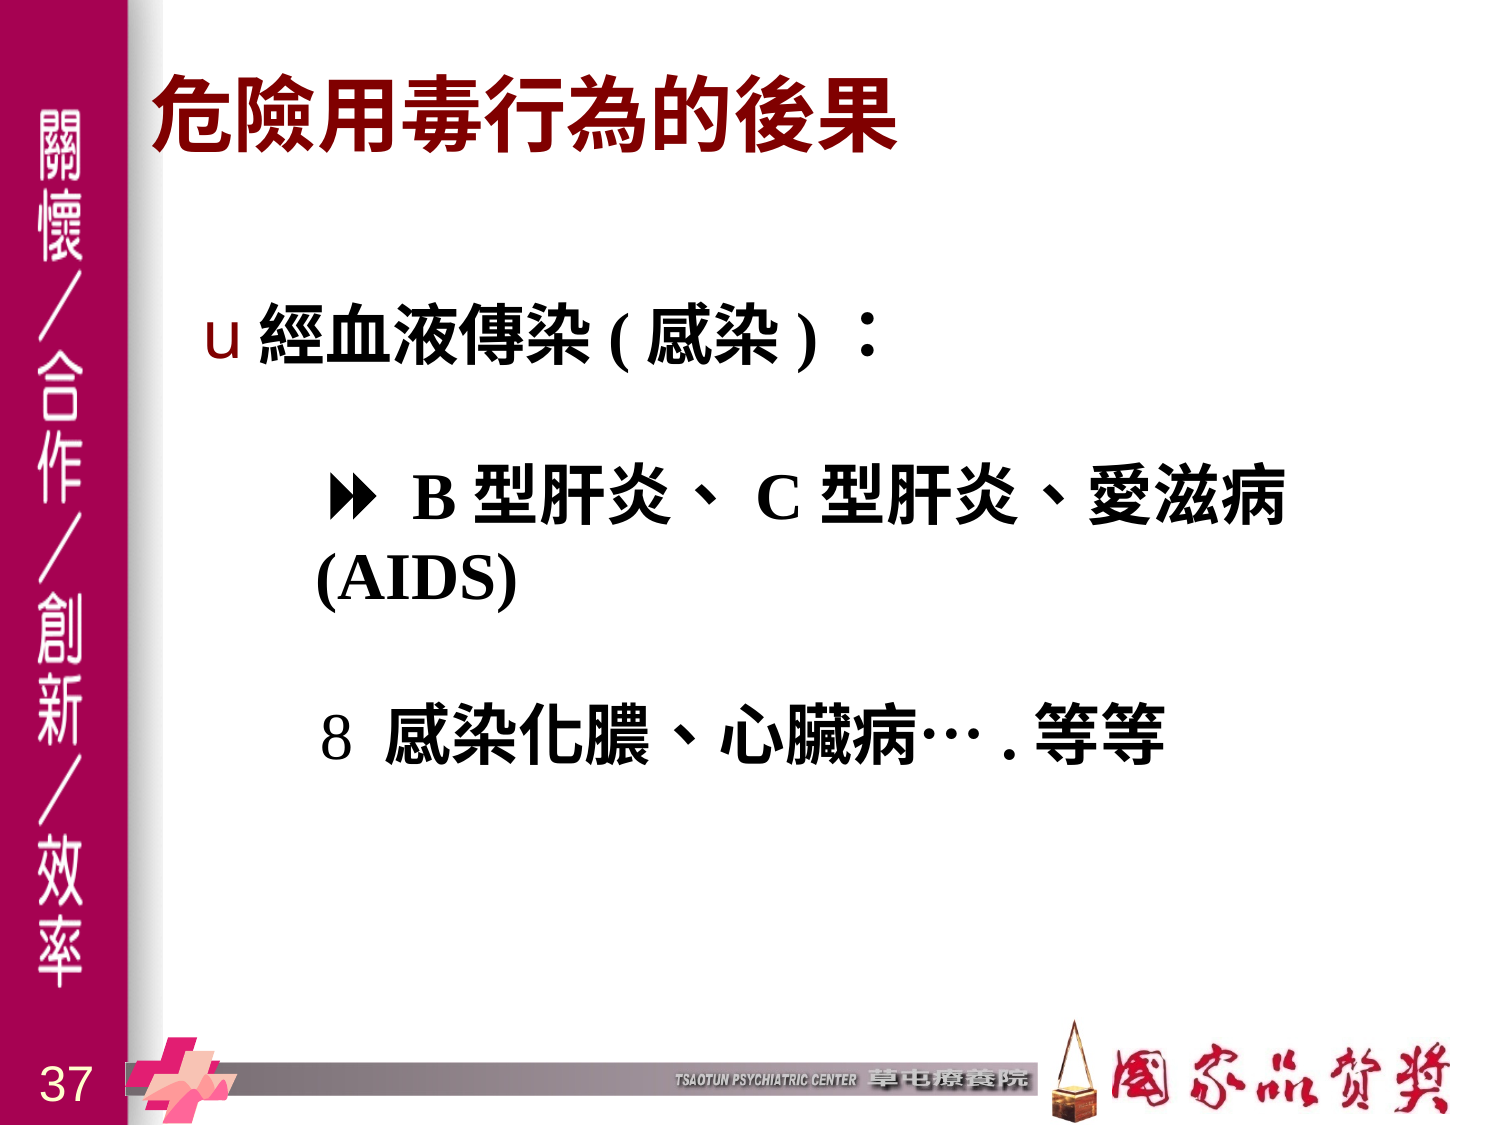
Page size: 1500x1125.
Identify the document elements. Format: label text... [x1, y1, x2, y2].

text_box [23, 1043, 337, 1119]
list 經血液傳染(感染)：  B型肝炎、C型肝炎、愛滋病(AIDS)  感染化膿、心臟病….等等 [187, 285, 1438, 811]
title 危險用毒行為的後果 [135, 54, 1468, 170]
